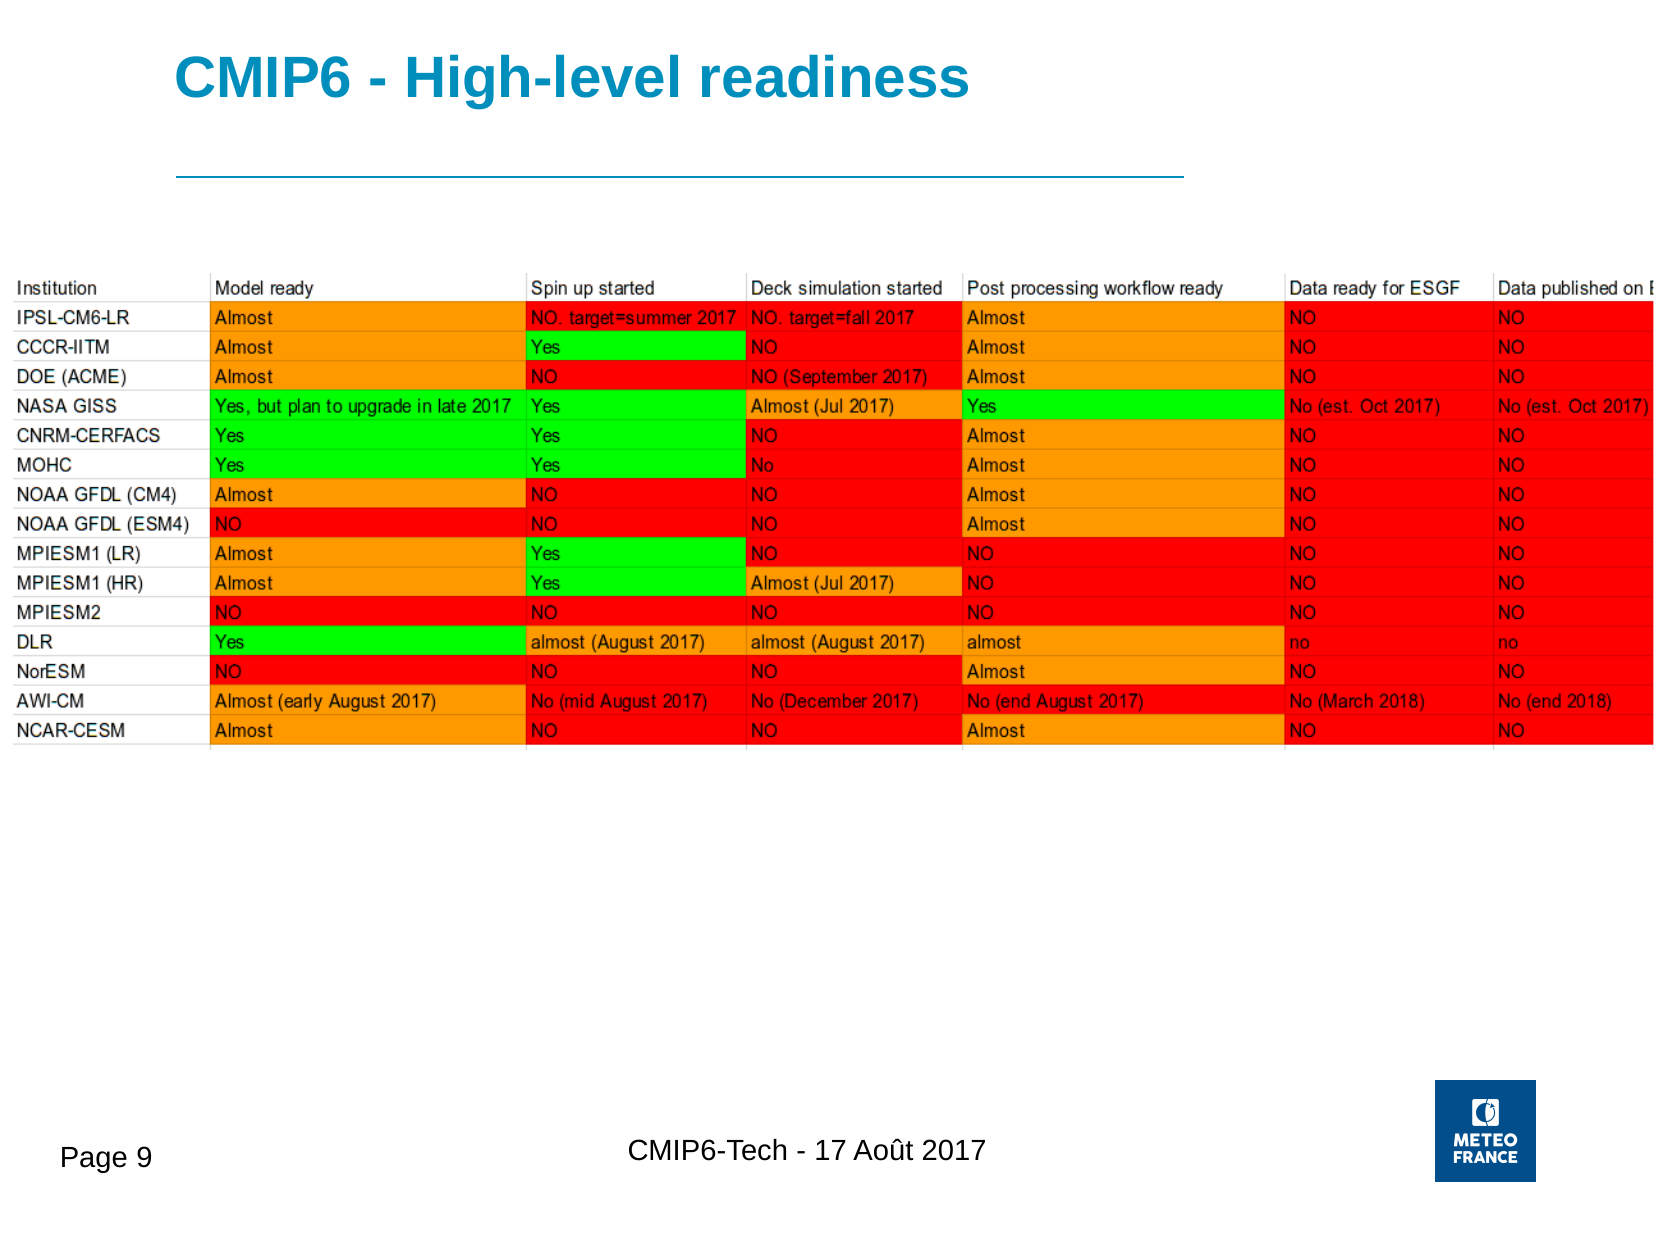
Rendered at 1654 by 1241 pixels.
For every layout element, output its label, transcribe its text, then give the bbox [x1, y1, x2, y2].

picture [13, 273, 1654, 750]
title CMIP6 - High-level readiness [174, 0, 1654, 156]
picture [1435, 1080, 1536, 1182]
